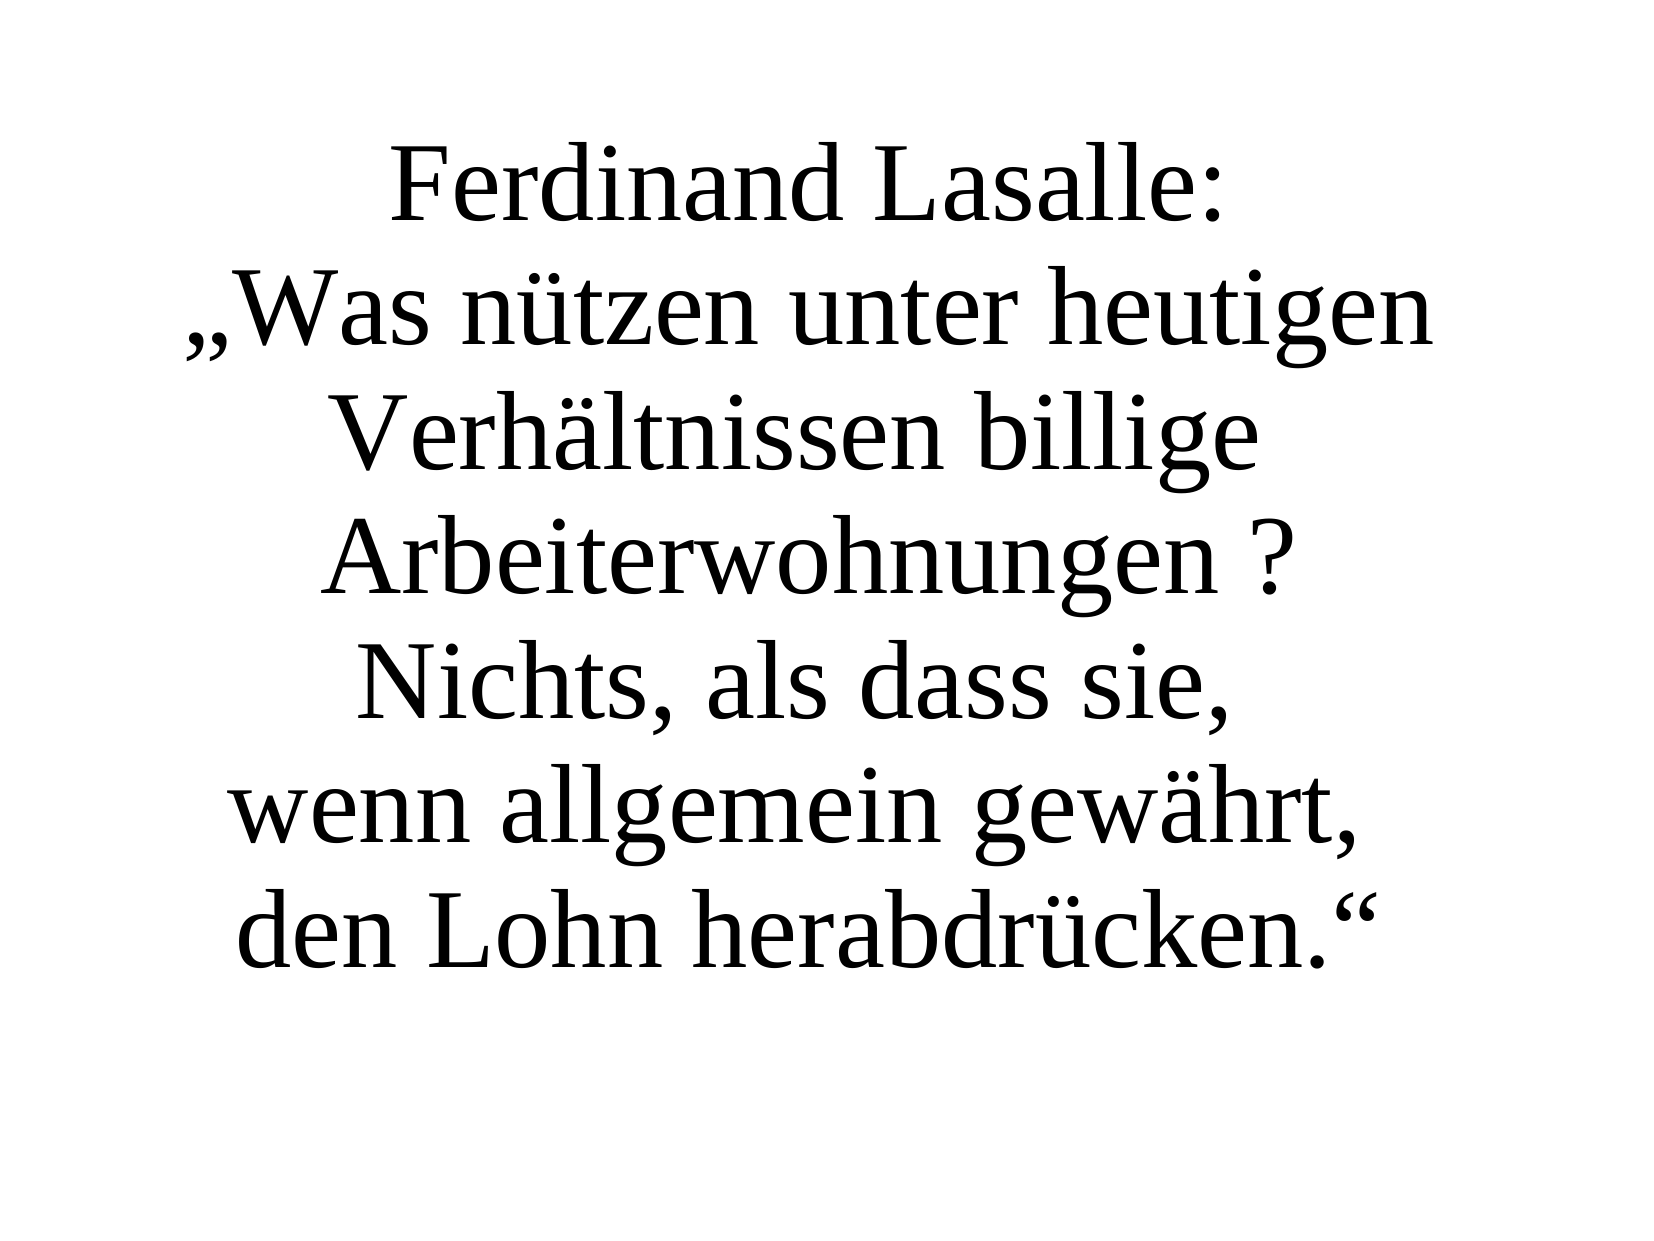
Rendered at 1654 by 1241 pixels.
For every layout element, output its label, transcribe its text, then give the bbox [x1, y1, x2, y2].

text_box Ferdinand Lasalle: „Was nützen unter heutigen Verhältnissen billige Arbeiterwohnungen ? Nichts, als dass sie, wenn allgemein gewährt, den Lohn herabdrücken.“ [173, 120, 1445, 1083]
